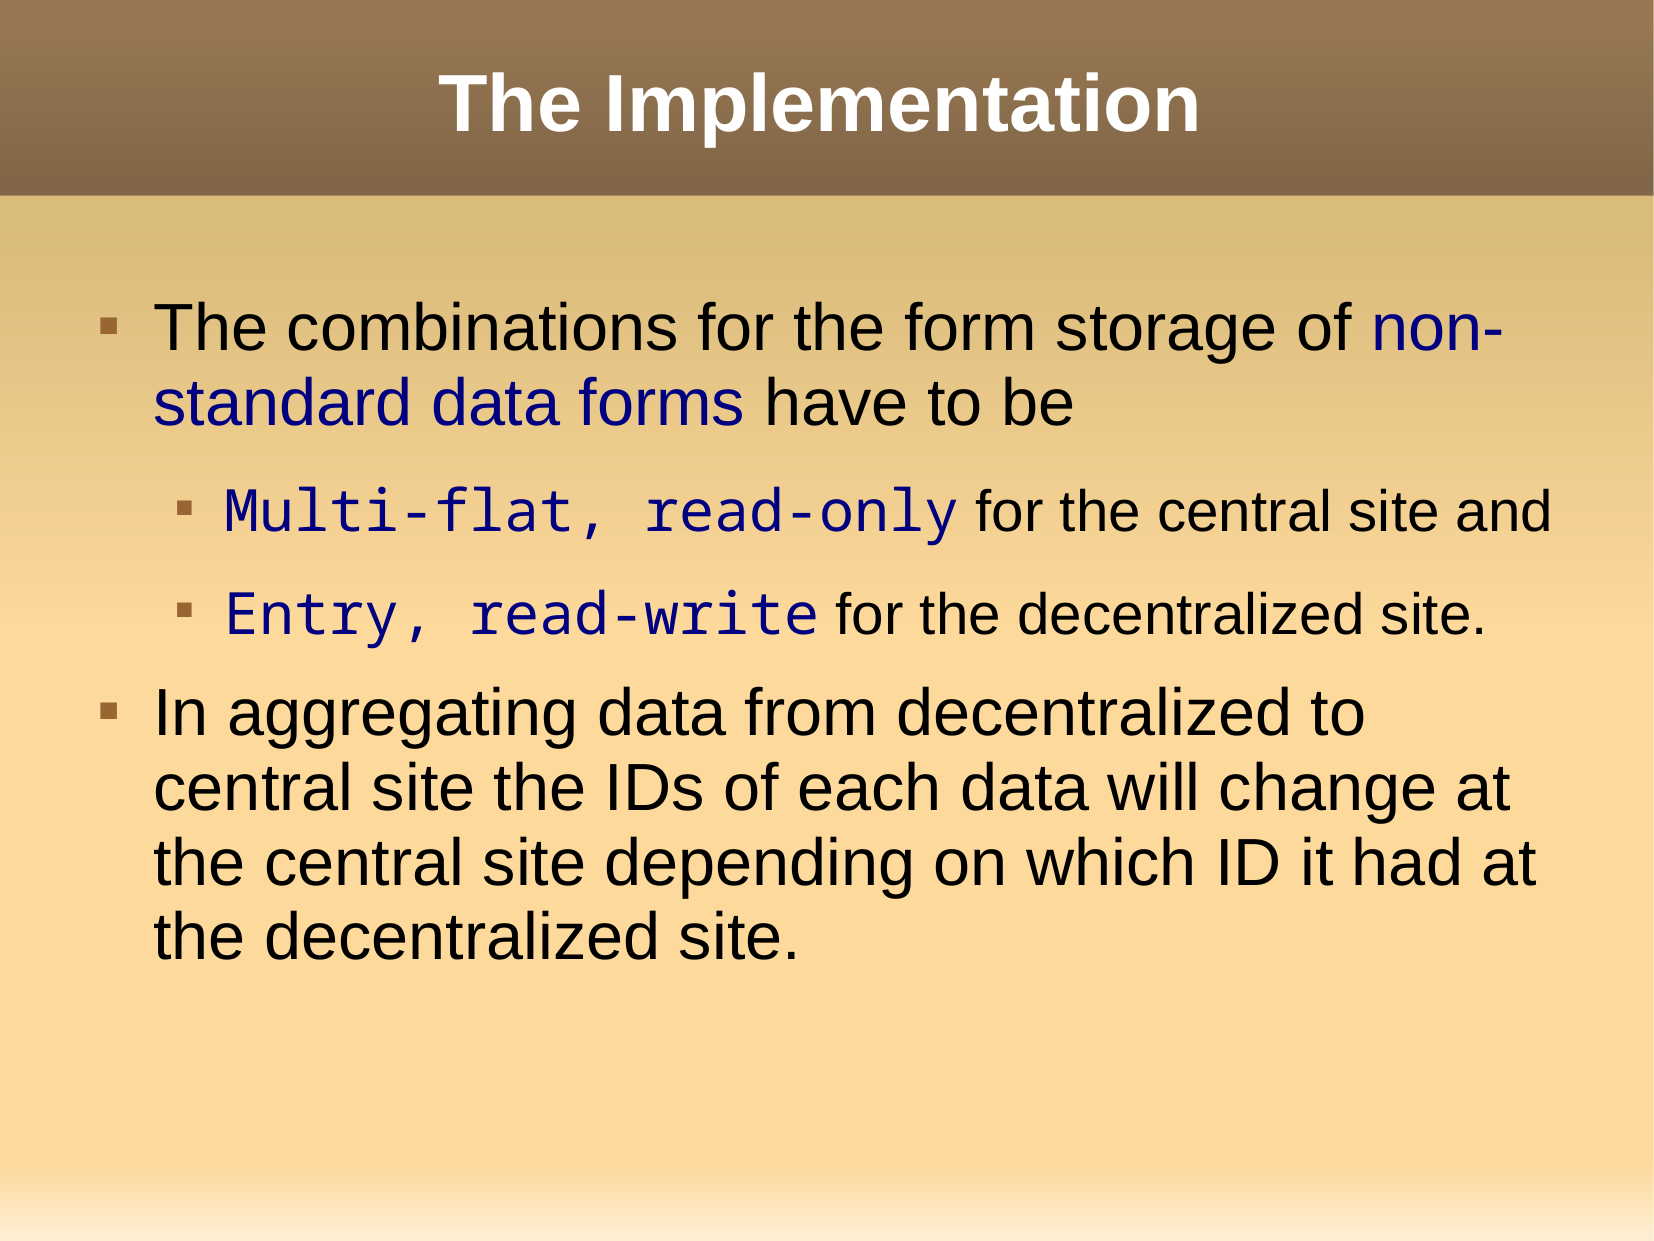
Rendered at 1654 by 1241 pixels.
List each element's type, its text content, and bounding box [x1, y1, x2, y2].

title The Implementation [76, 0, 1565, 208]
list The combinations for the form storage of non-standard data forms have to be Multi-flat, read-only for the central site and Entry, read-write for the decentralized site. In aggregating data from decentralized to central site the IDs of each data will change at the central site depending on which ID it had at the decentralized site. [82, 290, 1571, 1109]
picture [0, 0, 1654, 1241]
